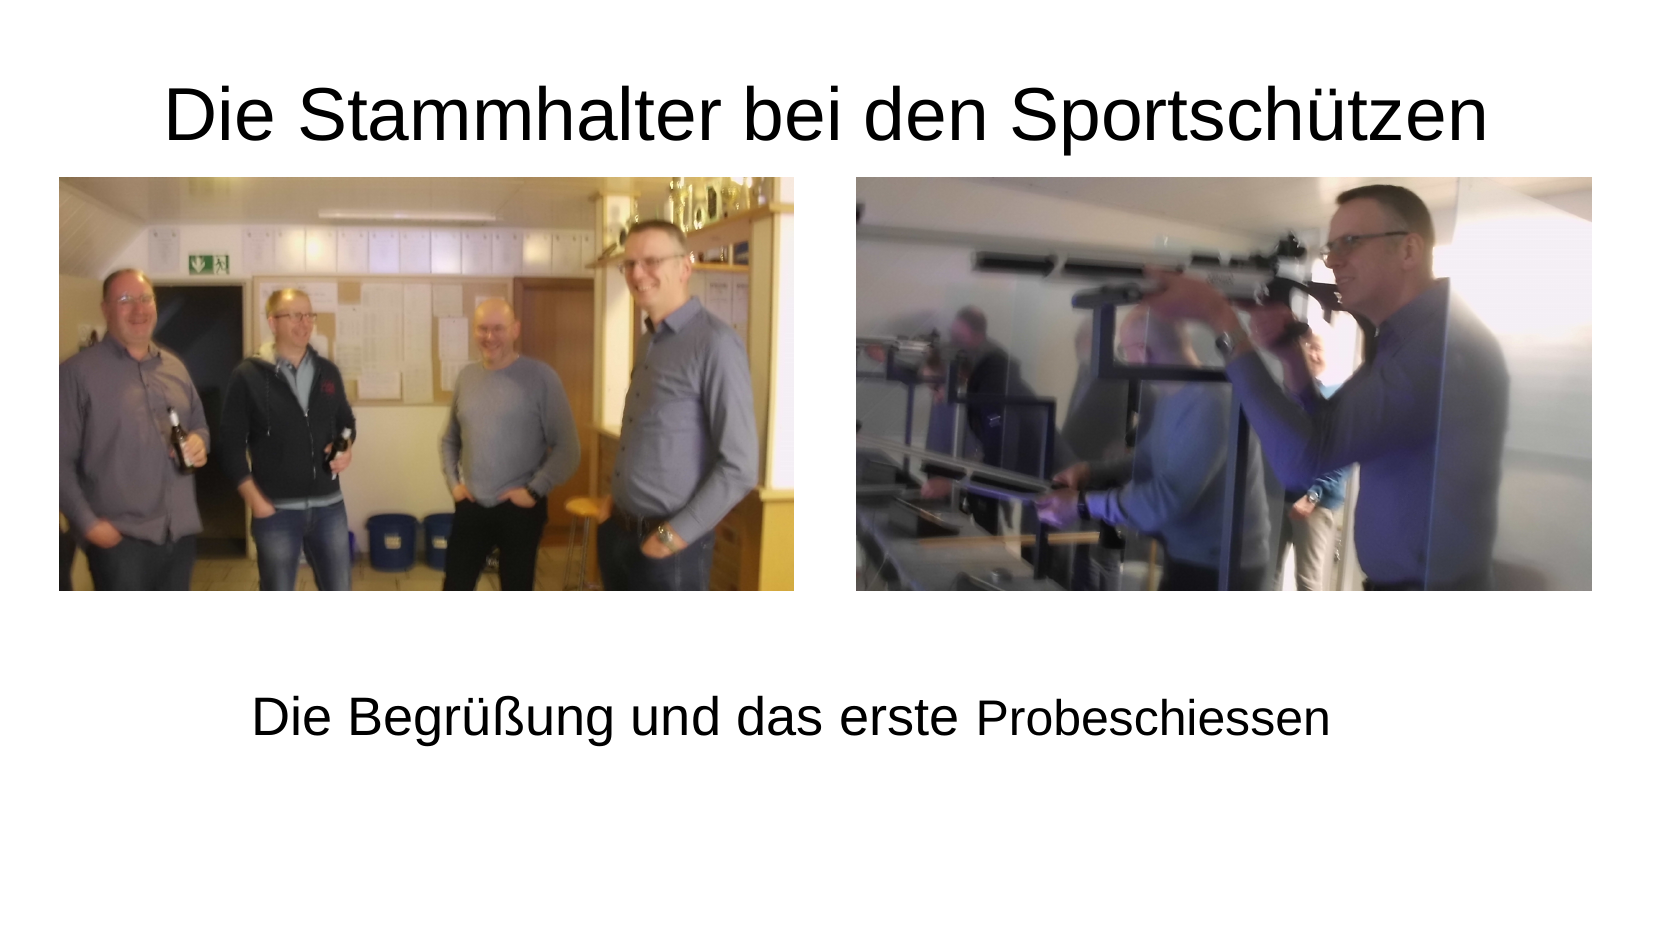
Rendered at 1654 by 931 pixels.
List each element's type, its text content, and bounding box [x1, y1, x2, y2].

picture [856, 177, 1592, 591]
text_box Die Begrüßung und das erste Probeschiessen [236, 679, 1346, 755]
title Die Stammhalter bei den Sportschützen [82, 37, 1571, 193]
picture [59, 177, 794, 591]
